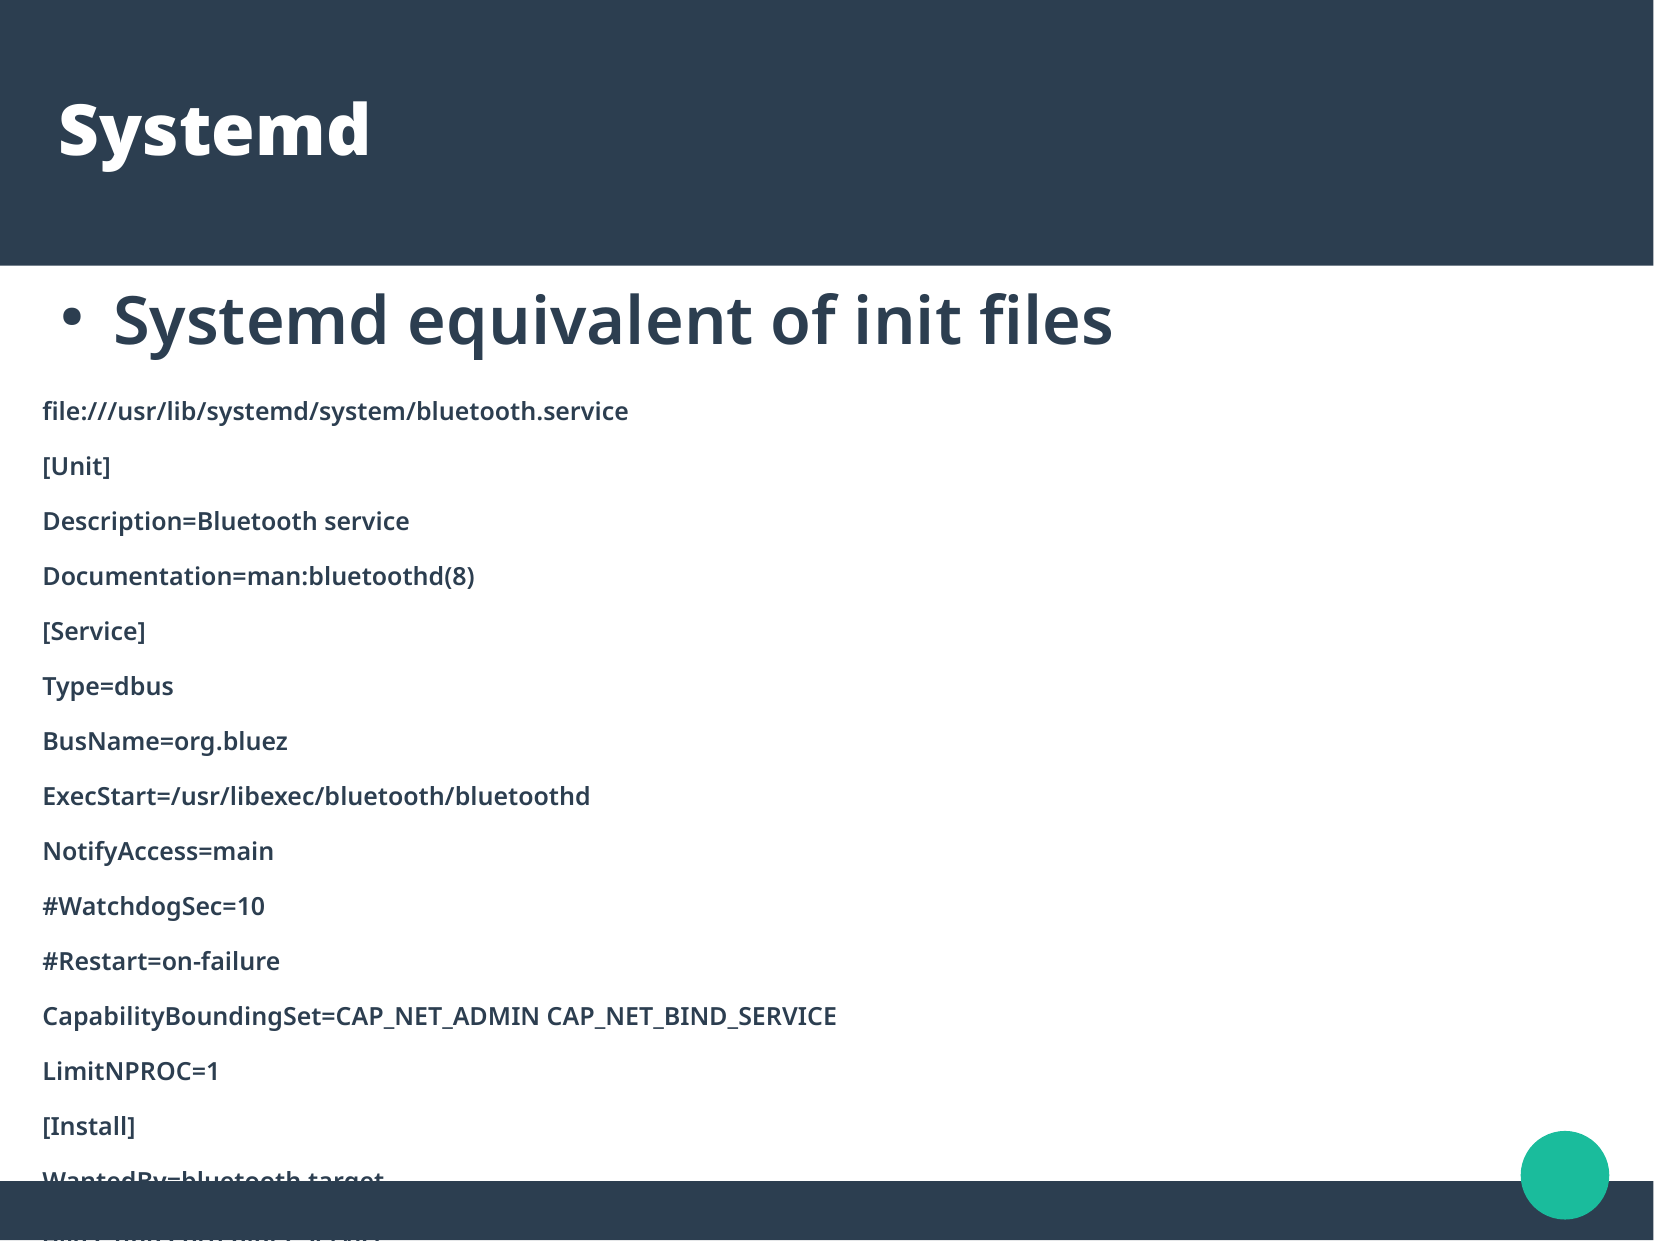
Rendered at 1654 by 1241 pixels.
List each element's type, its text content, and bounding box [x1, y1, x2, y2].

title Systemd [59, 49, 1595, 207]
list Systemd equivalent of init files file:///usr/lib/systemd/system/bluetooth.service [Unit] Description=Bluetooth service Documentation=man:bluetoothd(8) [Service] Type=dbus BusName=org.bluez ExecStart=/usr/libexec/bluetooth/bluetoothd NotifyAccess=main #WatchdogSec=10 #Restart=on-failure CapabilityBoundingSet=CAP_NET_ADMIN CAP_NET_BIND_SERVICE LimitNPROC=1 [Install] WantedBy=bluetooth.target Alias=dbus-org.bluez.service [42, 273, 1578, 1101]
